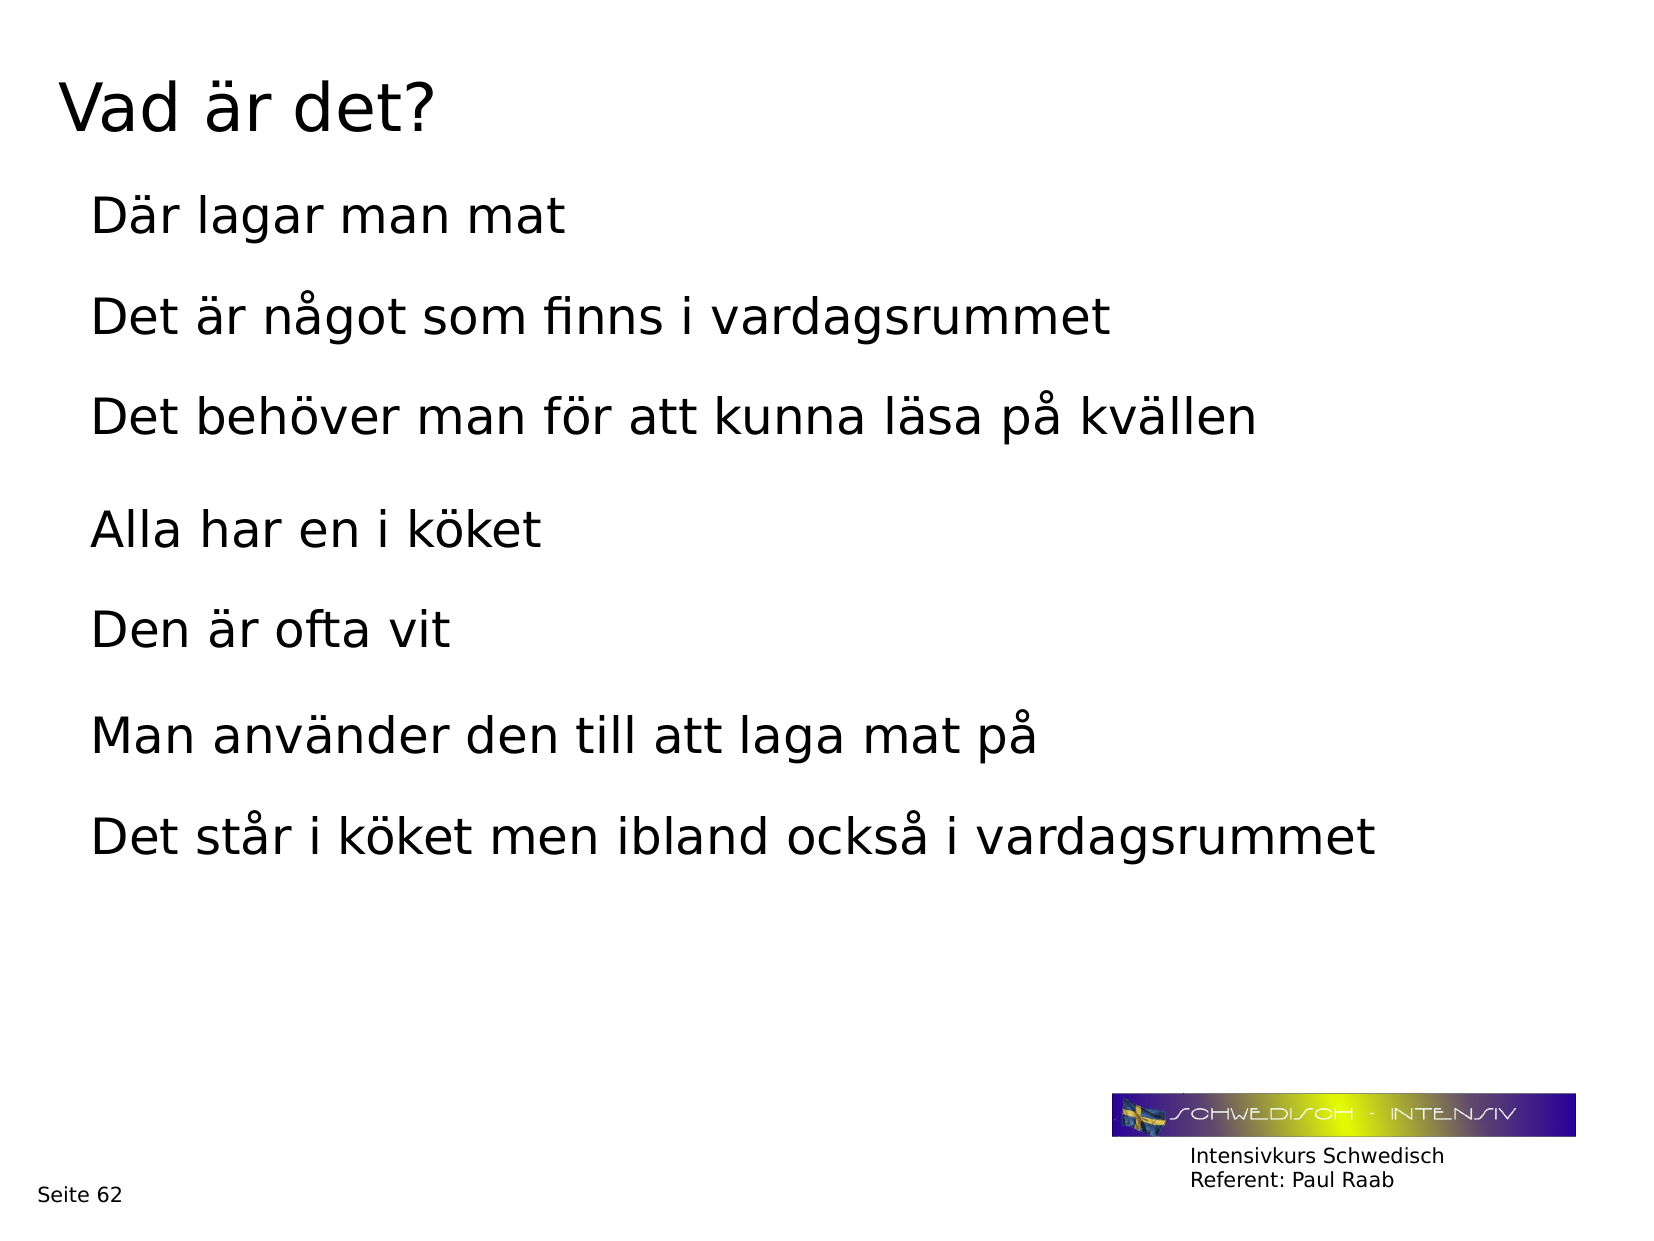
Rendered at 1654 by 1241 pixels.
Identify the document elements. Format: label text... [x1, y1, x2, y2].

text_box Den är ofta vit [75, 593, 601, 667]
text_box Vad är det? [43, 62, 863, 155]
text_box Där lagar man mat [75, 180, 676, 254]
picture [1112, 1093, 1576, 1137]
text_box Det är något som finns i vardagsrummet [75, 280, 1238, 354]
text_box Man använder den till att laga mat på [75, 699, 1088, 774]
text_box Det behöver man för att kunna läsa på kvällen [75, 381, 1313, 455]
text_box Alla har en i köket [75, 493, 601, 567]
text_box Det står i köket men ibland också i vardagsrummet [75, 800, 1426, 874]
